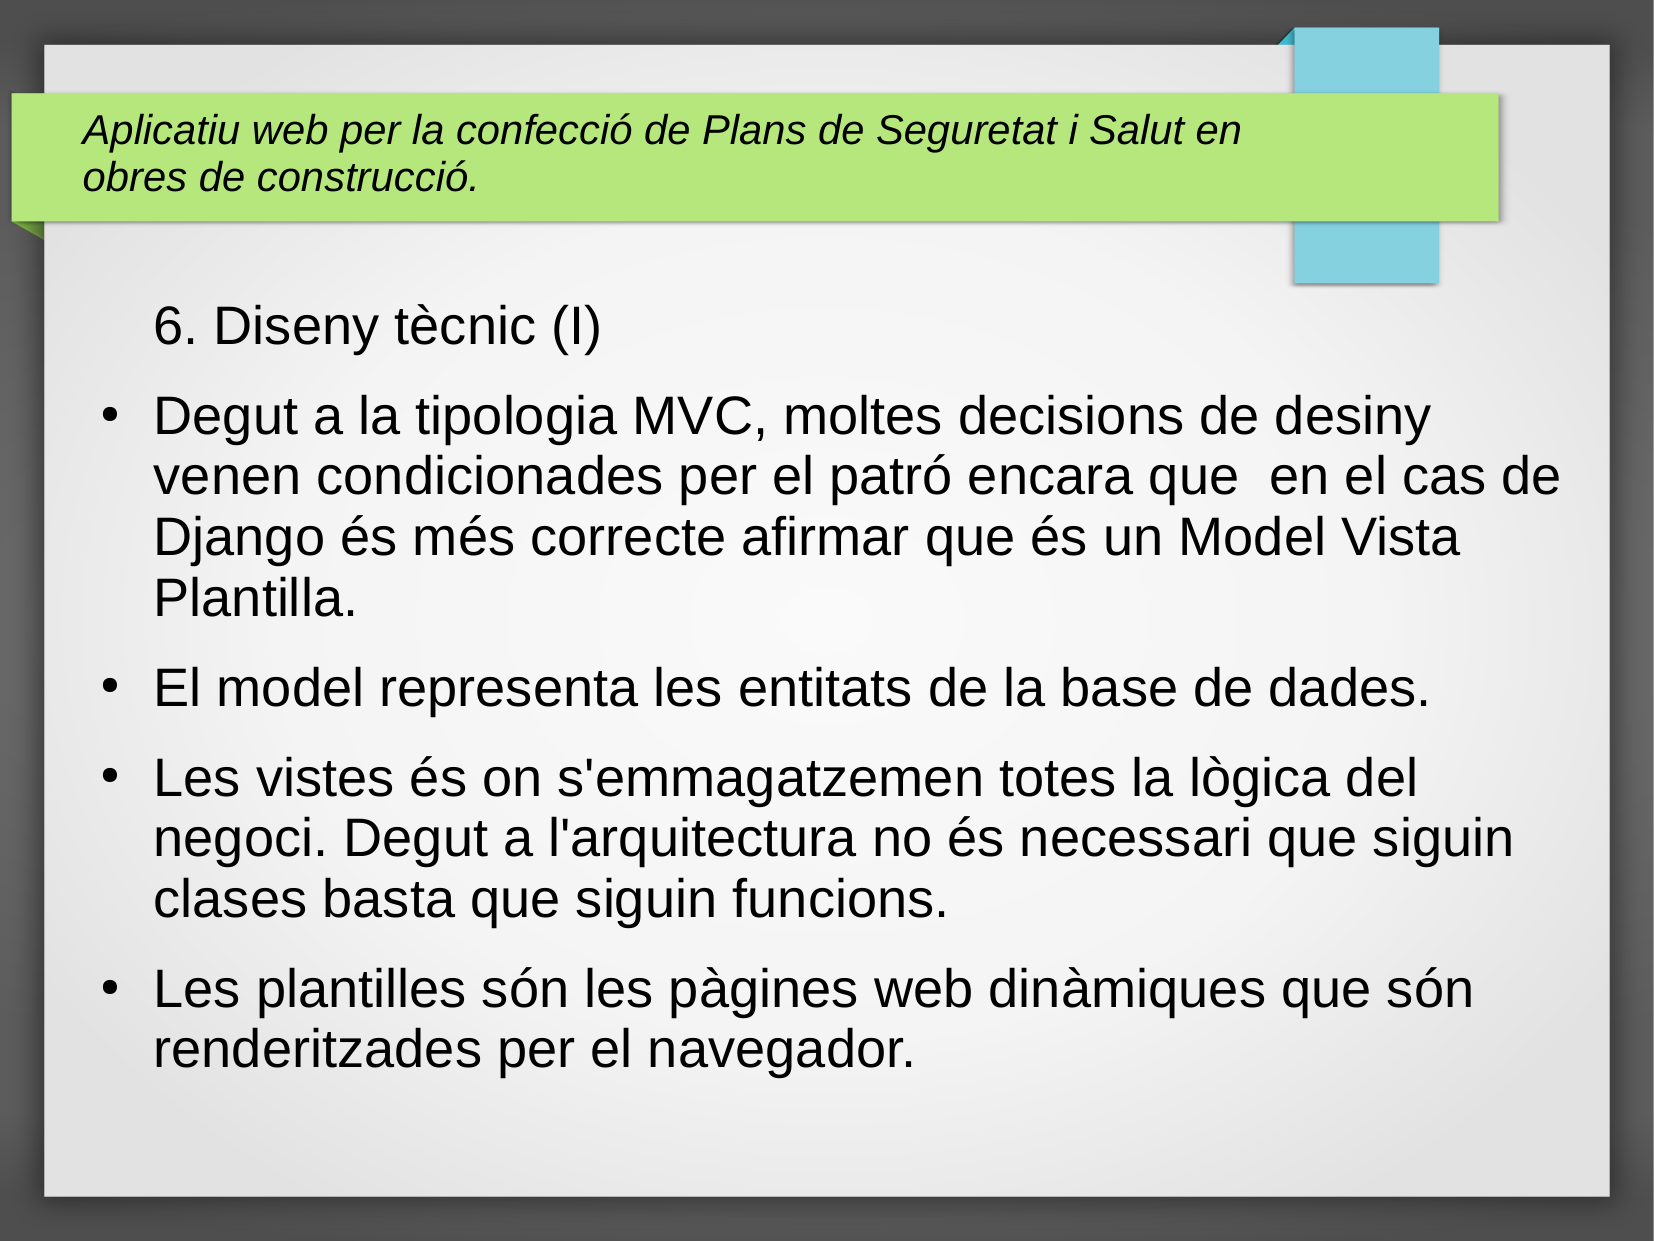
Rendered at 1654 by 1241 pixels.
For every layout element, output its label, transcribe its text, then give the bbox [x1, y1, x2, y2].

title Aplicatiu web per la confecció de Plans de Seguretat i Salut en obres de construcció. [82, 94, 1264, 213]
picture [0, 0, 1654, 1241]
list 6. Diseny tècnic (I) Degut a la tipologia MVC, moltes decisions de desiny venen condicionades per el patró encara que en el cas de Django és més correcte afirmar que és un Model Vista Plantilla. El model representa les entitats de la base de dades. Les vistes és on s'emmagatzemen totes la lògica del negoci. Degut a l'arquitectura no és necessari que siguin clases basta que siguin funcions. Les plantilles són les pàgines web dinàmiques que són renderitzades per el navegador. [82, 295, 1571, 1015]
